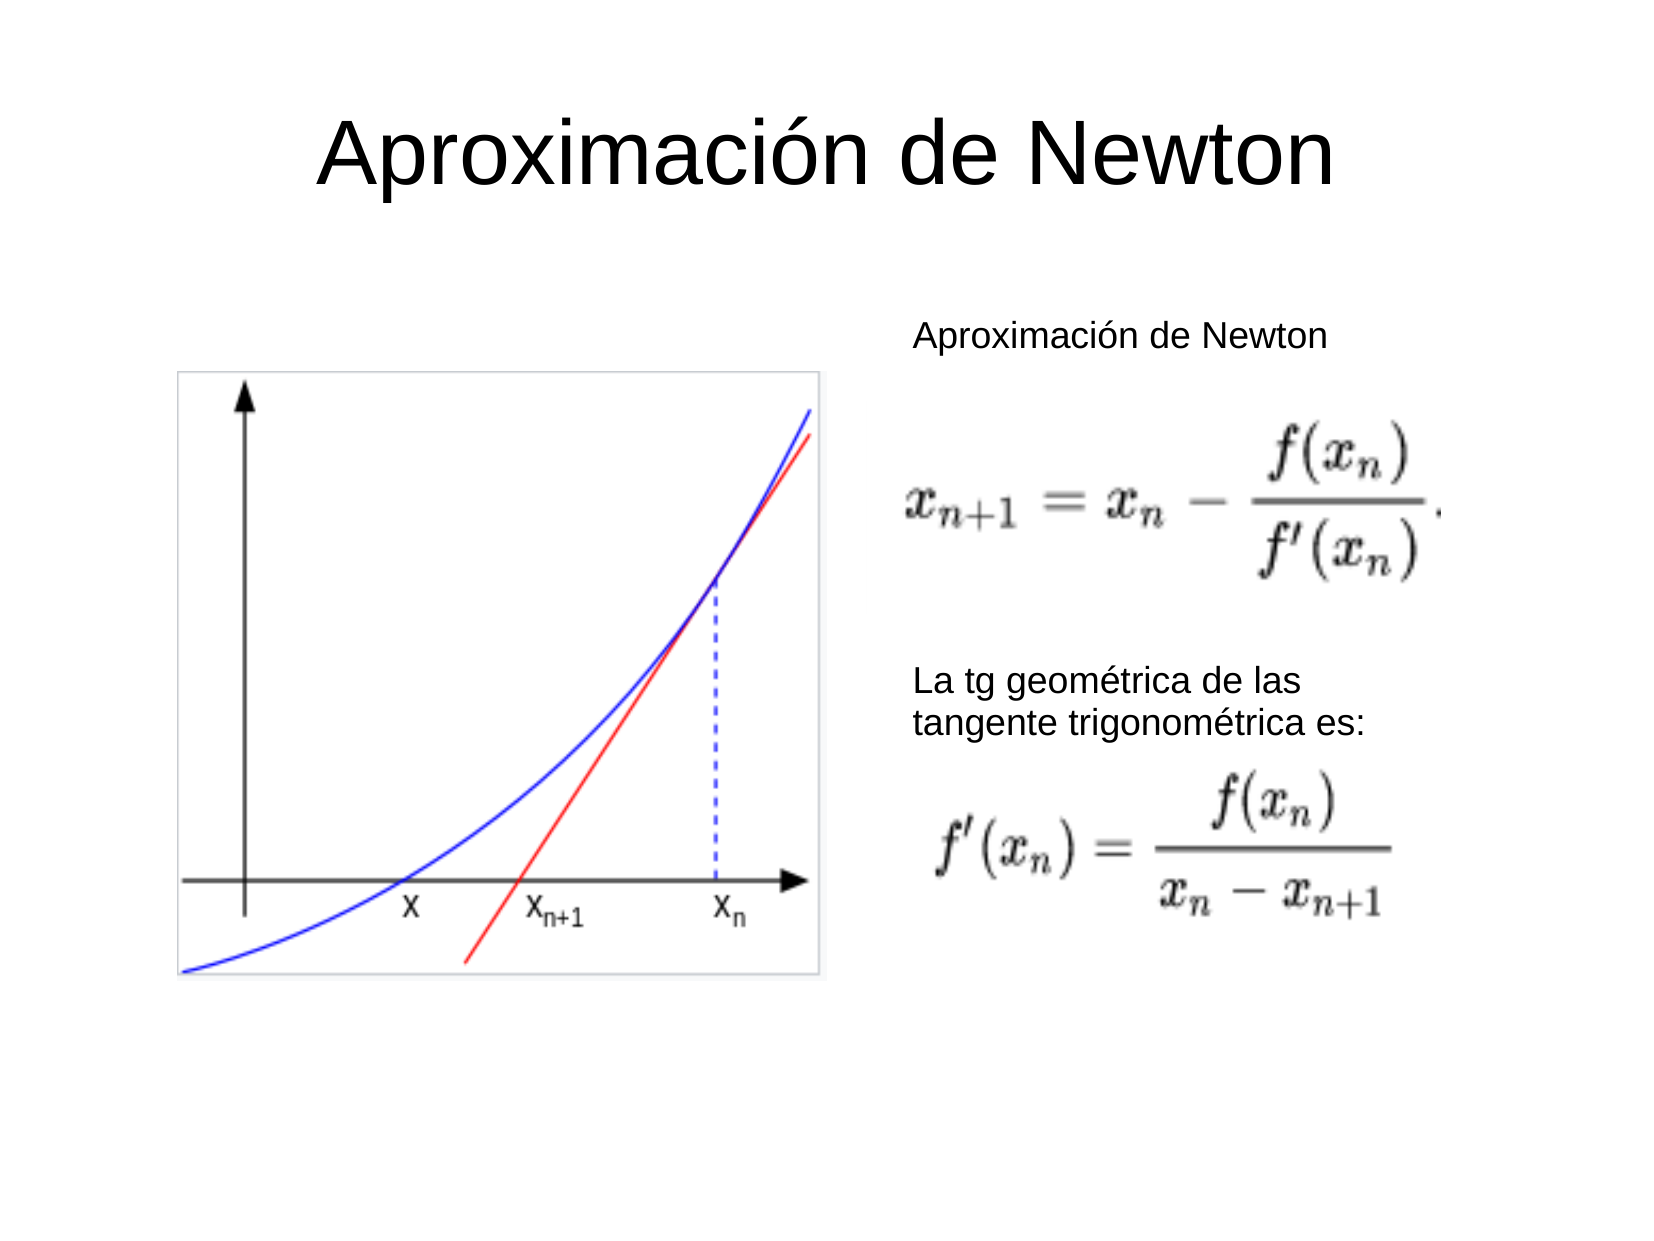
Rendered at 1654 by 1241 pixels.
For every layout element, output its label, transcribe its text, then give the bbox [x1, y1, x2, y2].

title Aproximación de Newton [82, 49, 1571, 257]
picture [865, 401, 1441, 614]
text_box La tg geométrica de las tangente trigonométrica es: [897, 651, 1441, 751]
text_box Aproximación de Newton [897, 307, 1441, 364]
picture [905, 751, 1430, 957]
picture [177, 371, 827, 981]
